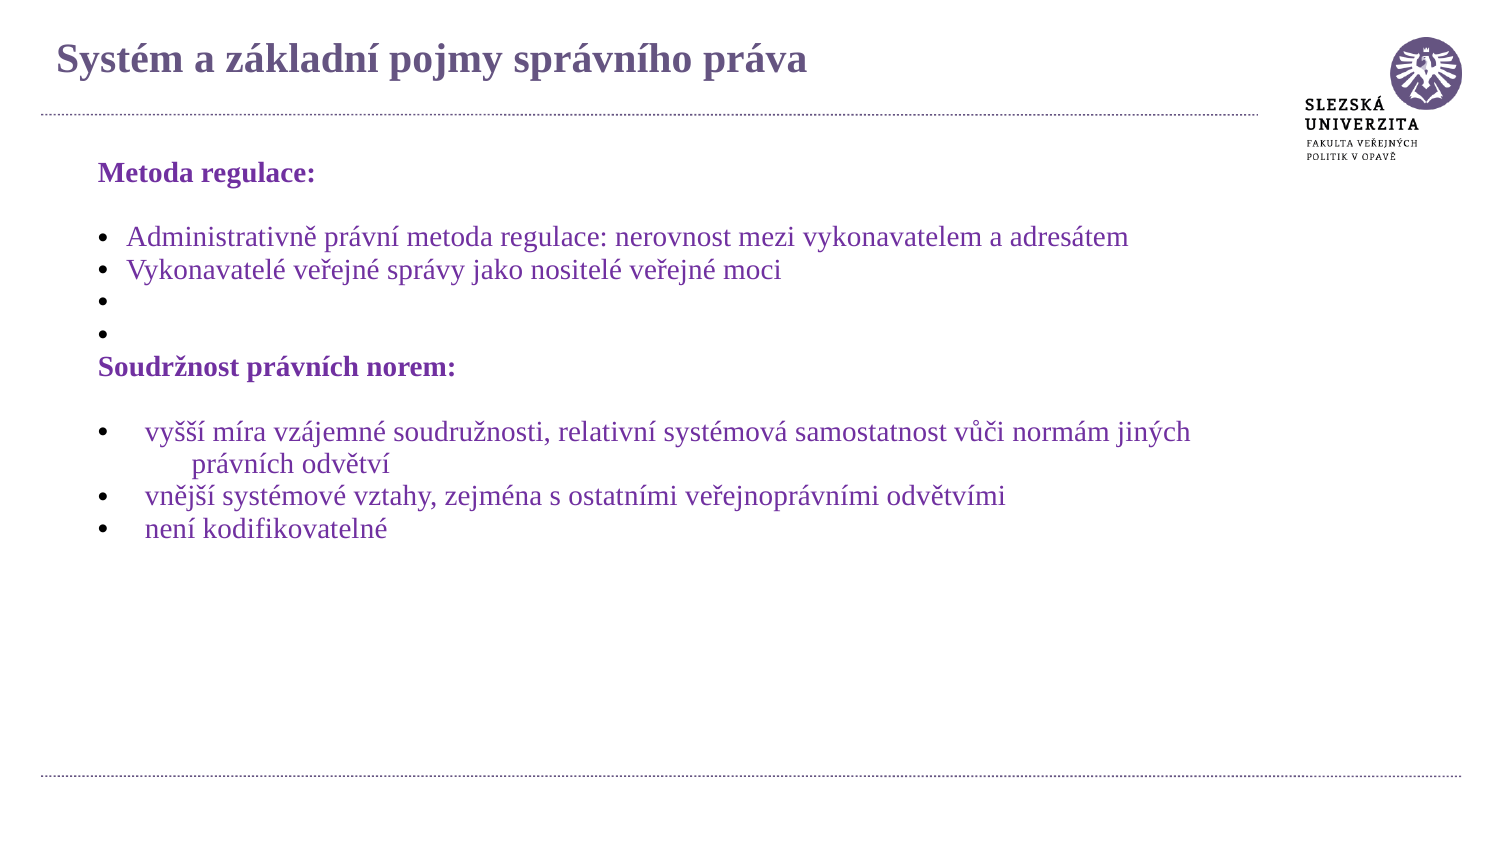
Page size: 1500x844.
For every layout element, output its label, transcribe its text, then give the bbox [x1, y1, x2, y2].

title Systém a základní pojmy správního práva [41, 23, 911, 107]
text_box Metoda regulace: Administrativně právní metoda regulace: nerovnost mezi vykonavatelem a adresátem Vykonavatelé veřejné správy jako nositelé veřejné moci Soudržnost právních norem: vyšší míra vzájemné soudružnosti, relativní systémová samostatnost vůči normám jiných právních odvětví vnější systémové vztahy, zejména s ostatními veřejnoprávními odvětvími není kodifikovatelné [82, 148, 1307, 807]
